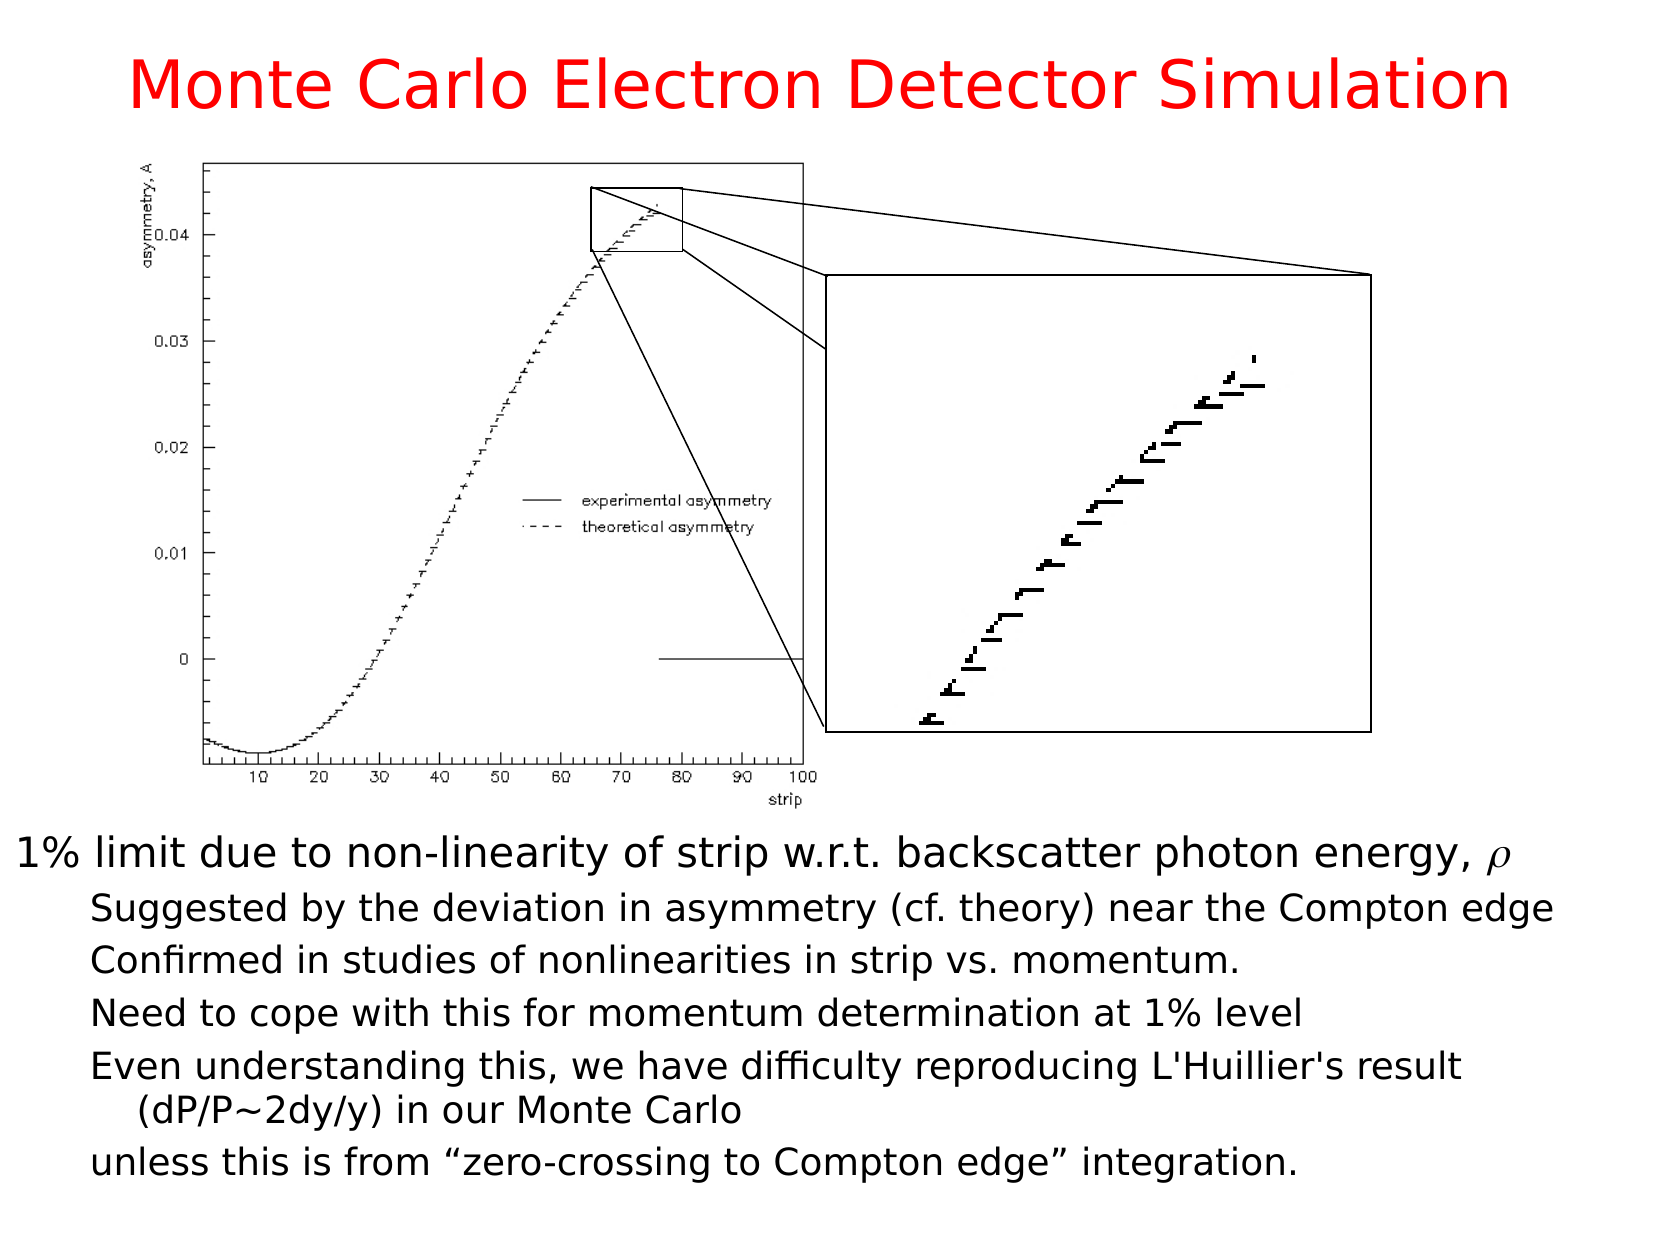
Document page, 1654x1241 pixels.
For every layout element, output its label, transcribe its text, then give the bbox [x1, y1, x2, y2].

picture [595, 252, 822, 719]
picture [826, 275, 1371, 732]
picture [683, 190, 822, 272]
text_box 1% limit due to non-linearity of strip w.r.t. backscatter photon energy,  Suggested by the deviation in asymmetry (cf. theory) near the Compton edge Confirmed in studies of nonlinearities in strip vs. momentum. Need to cope with this for momentum determination at 1% level Even understanding this, we have difficulty reproducing L'Huillier's result (dP/P~2dy/y) in our Monte Carlo unless this is from “zero-crossing to Compton edge” integration. [0, 820, 1625, 1096]
picture [602, 189, 682, 219]
title Monte Carlo Electron Detector Simulation [70, 0, 1571, 179]
picture [683, 223, 822, 344]
picture [129, 157, 822, 811]
picture [592, 189, 682, 251]
